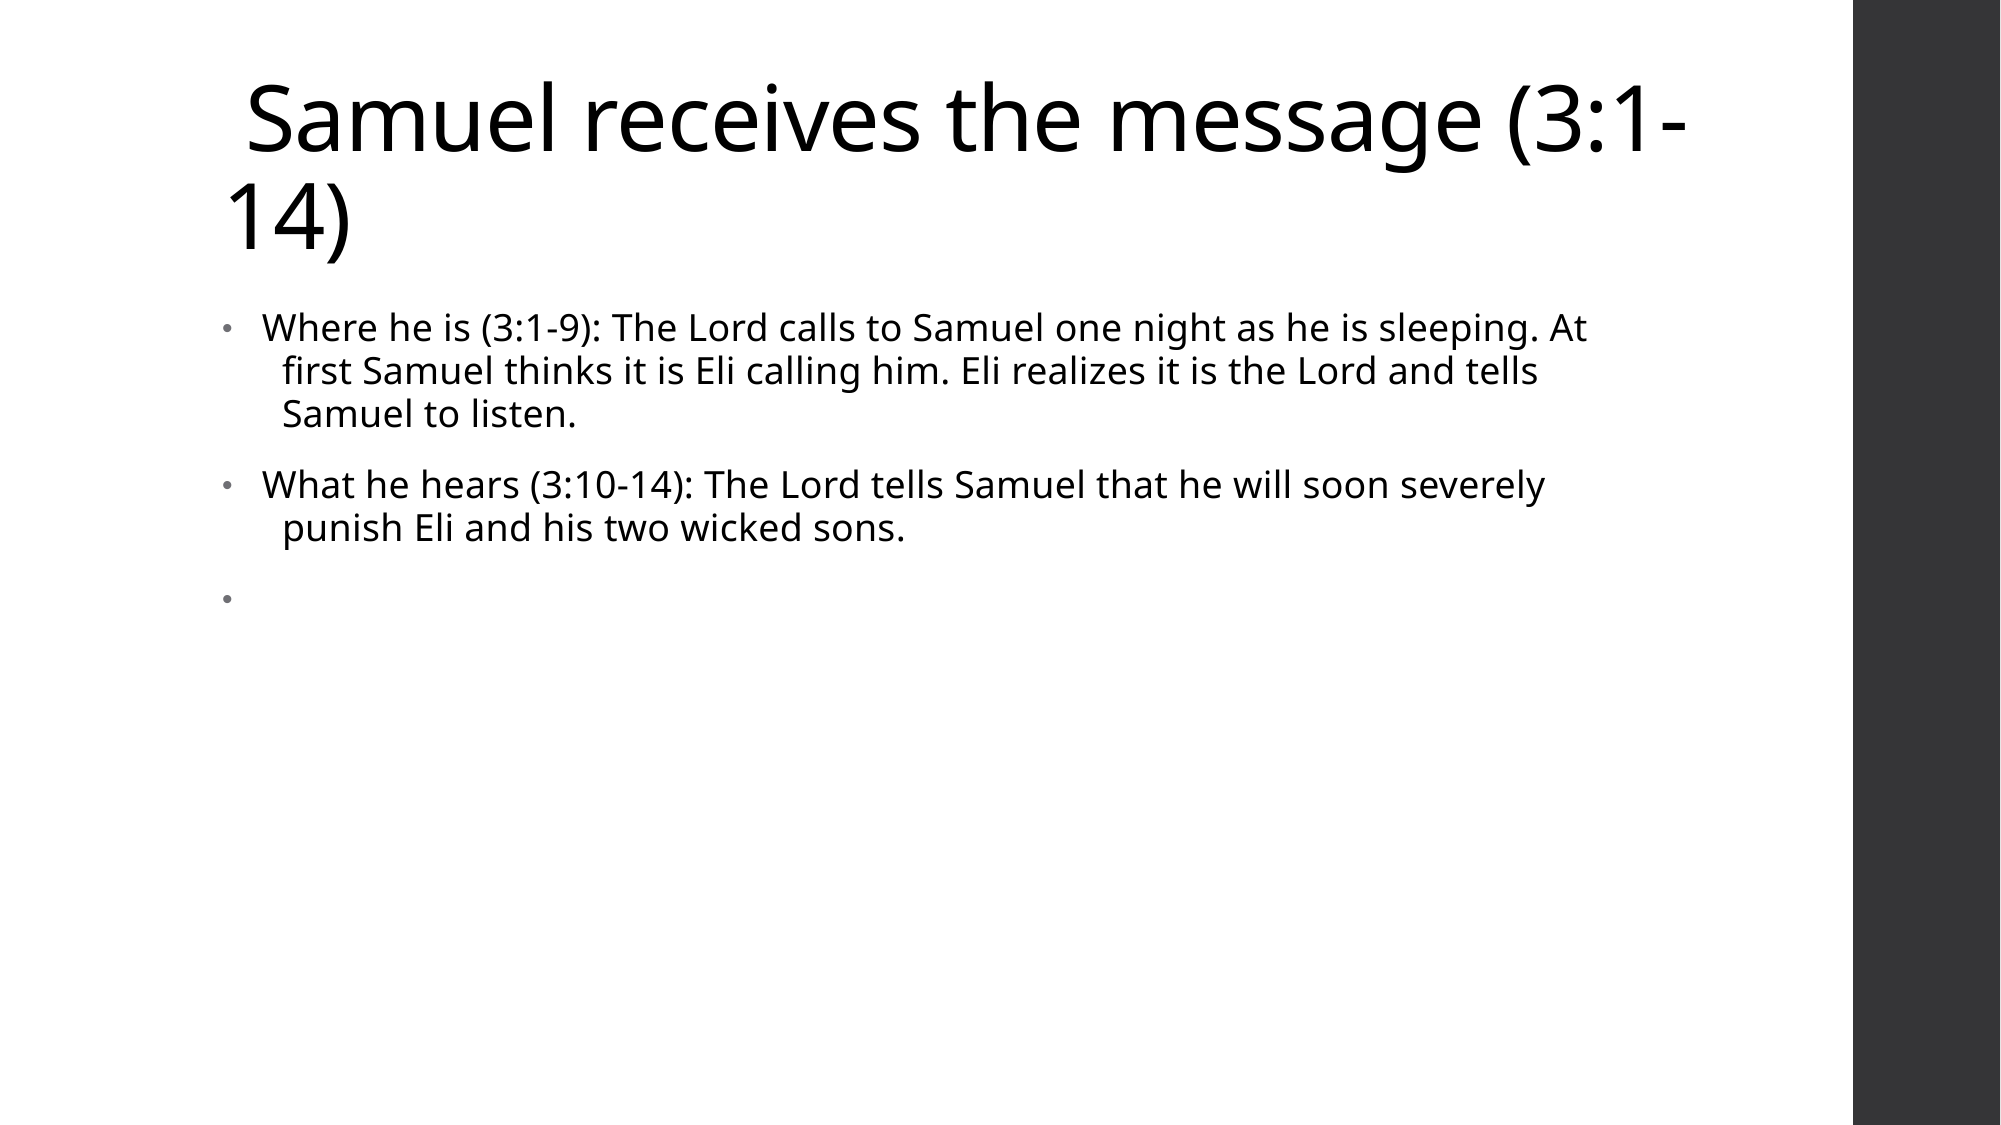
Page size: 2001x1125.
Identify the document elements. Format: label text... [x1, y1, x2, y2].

title Samuel receives the message (3:1-14) [206, 60, 1797, 278]
list Where he is (3:1-9): The Lord calls to Samuel one night as he is sleeping. At first Samuel thinks it is Eli calling him. Eli realizes it is the Lord and tells Samuel to listen. What he hears (3:10-14): The Lord tells Samuel that he will soon severely punish Eli and his two wicked sons. [206, 299, 1617, 1014]
